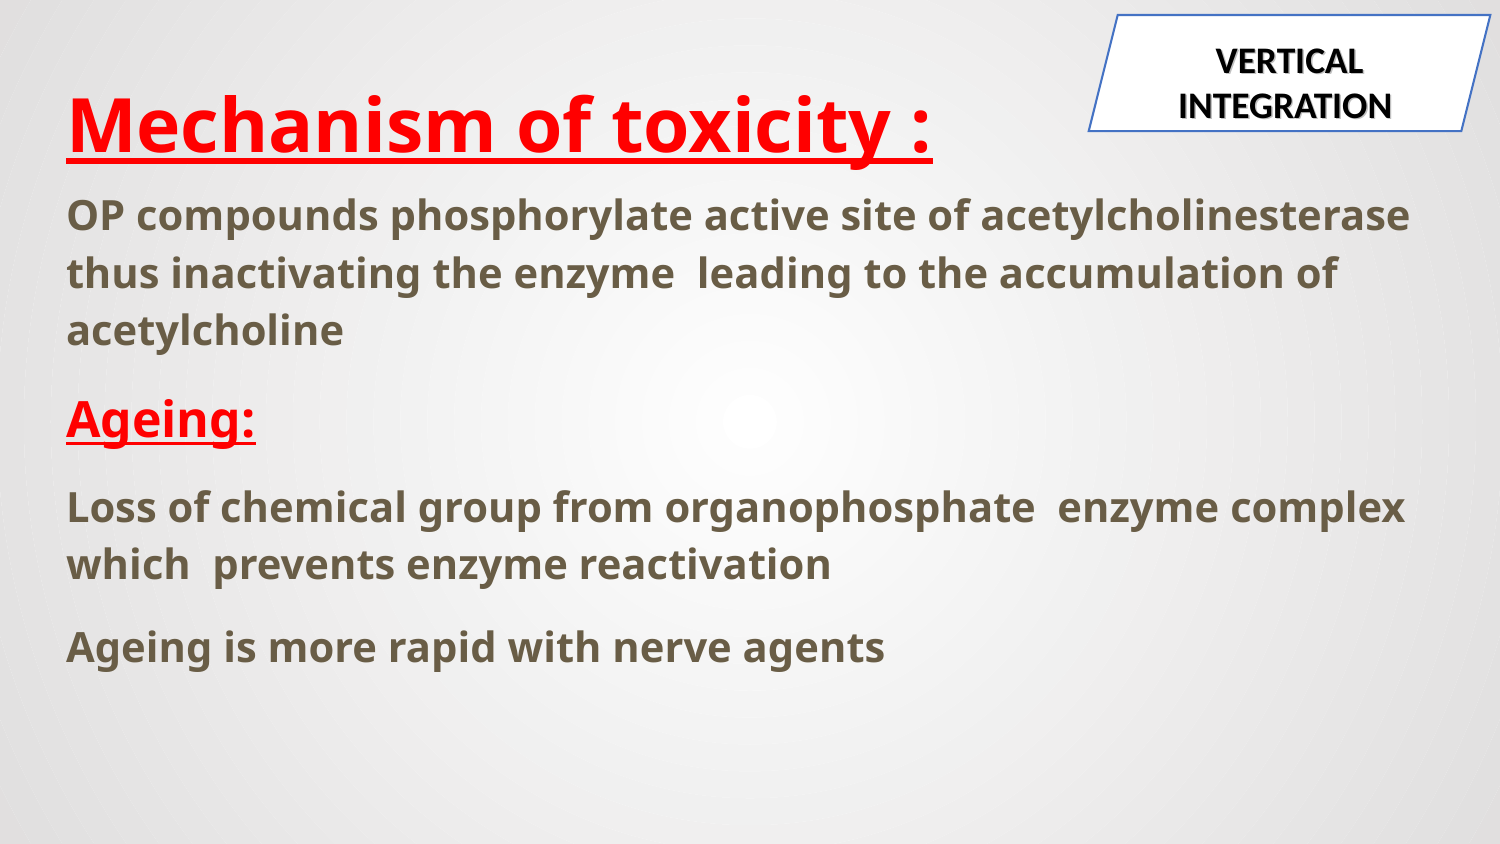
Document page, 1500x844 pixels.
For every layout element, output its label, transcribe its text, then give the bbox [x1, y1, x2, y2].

title Mechanism of toxicity : [51, 72, 1449, 166]
text_box VERTICAL INTEGRATION [1088, 15, 1491, 132]
list OP compounds phosphorylate active site of acetylcholinesterase thus inactivating the enzyme leading to the accumulation of acetylcholine Ageing: Loss of chemical group from organophosphate enzyme complex which prevents enzyme reactivation Ageing is more rapid with nerve agents [51, 166, 1449, 750]
